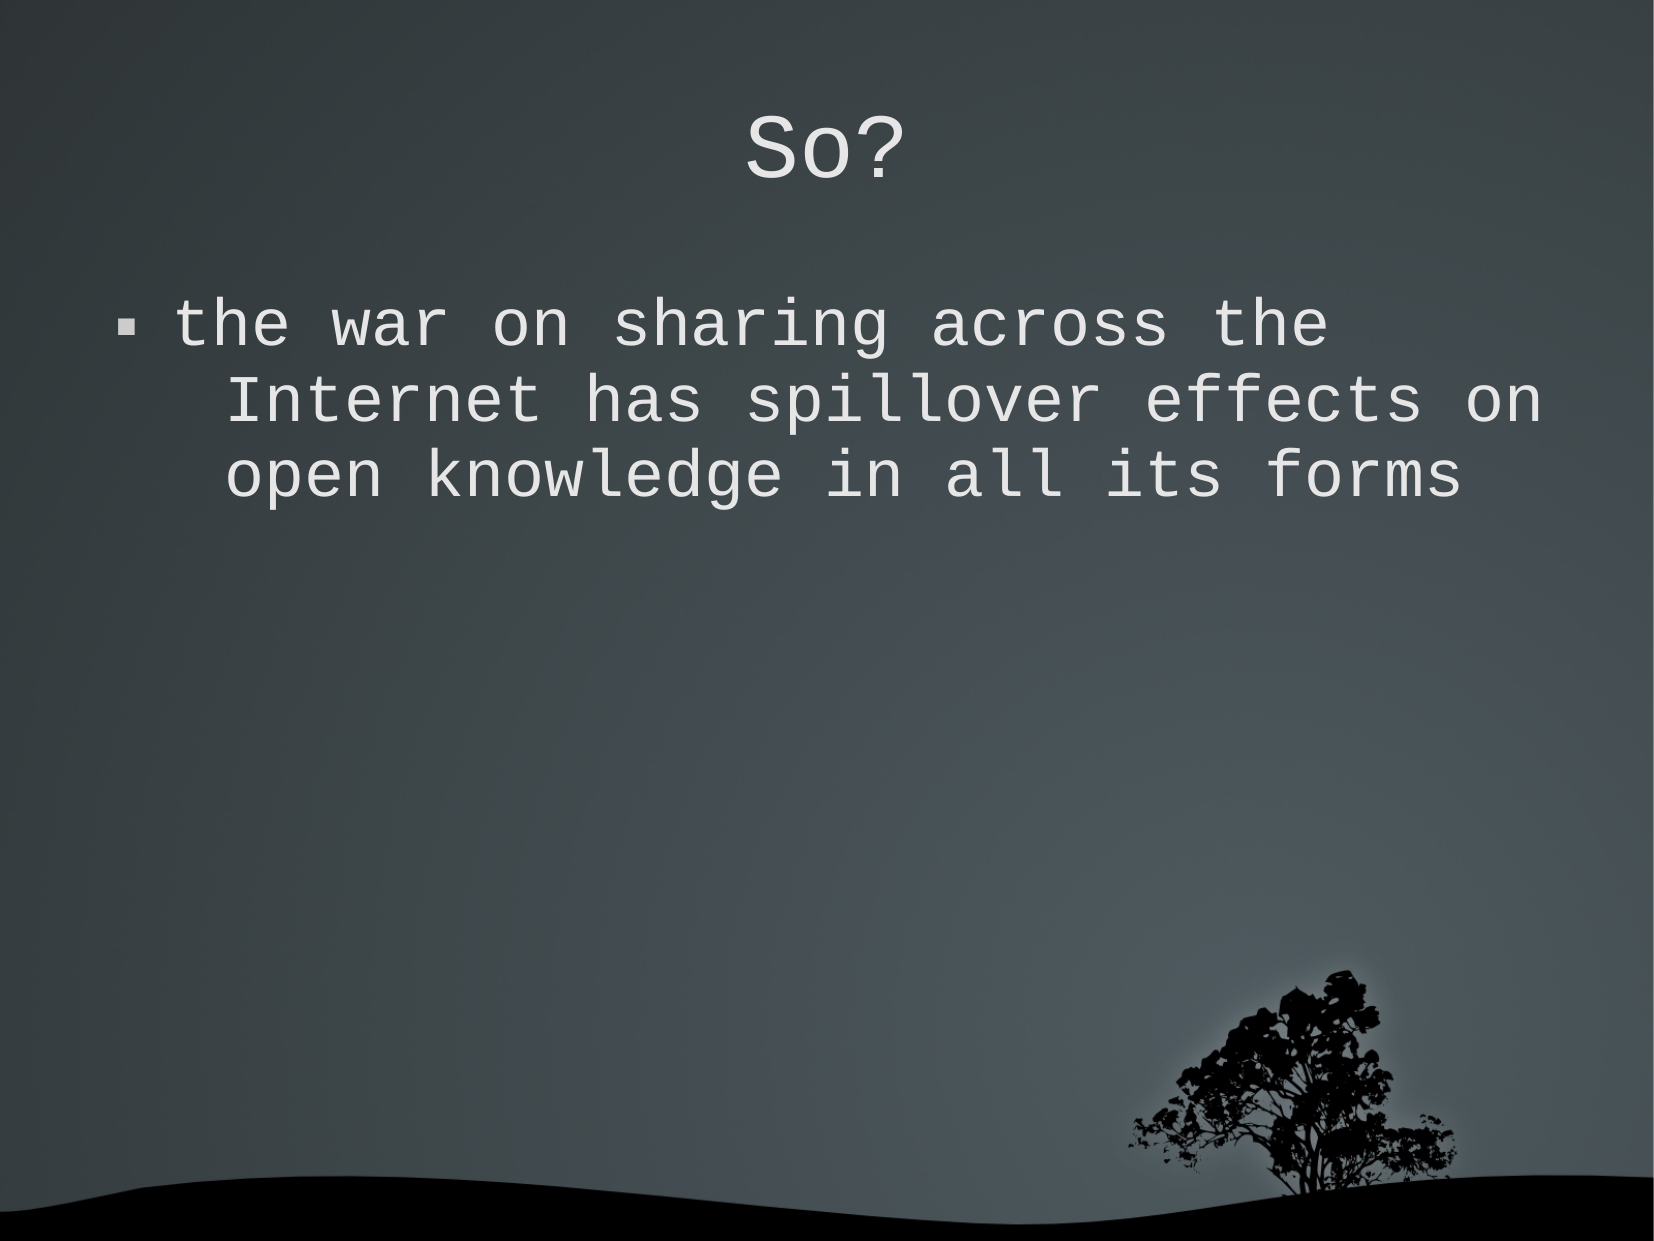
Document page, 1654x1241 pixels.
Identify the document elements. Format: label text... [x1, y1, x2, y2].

picture [0, 0, 1654, 1241]
list the war on sharing across the Internet has spillover effects on open knowledge in all its forms [82, 290, 1571, 1094]
title So? [82, 56, 1571, 250]
